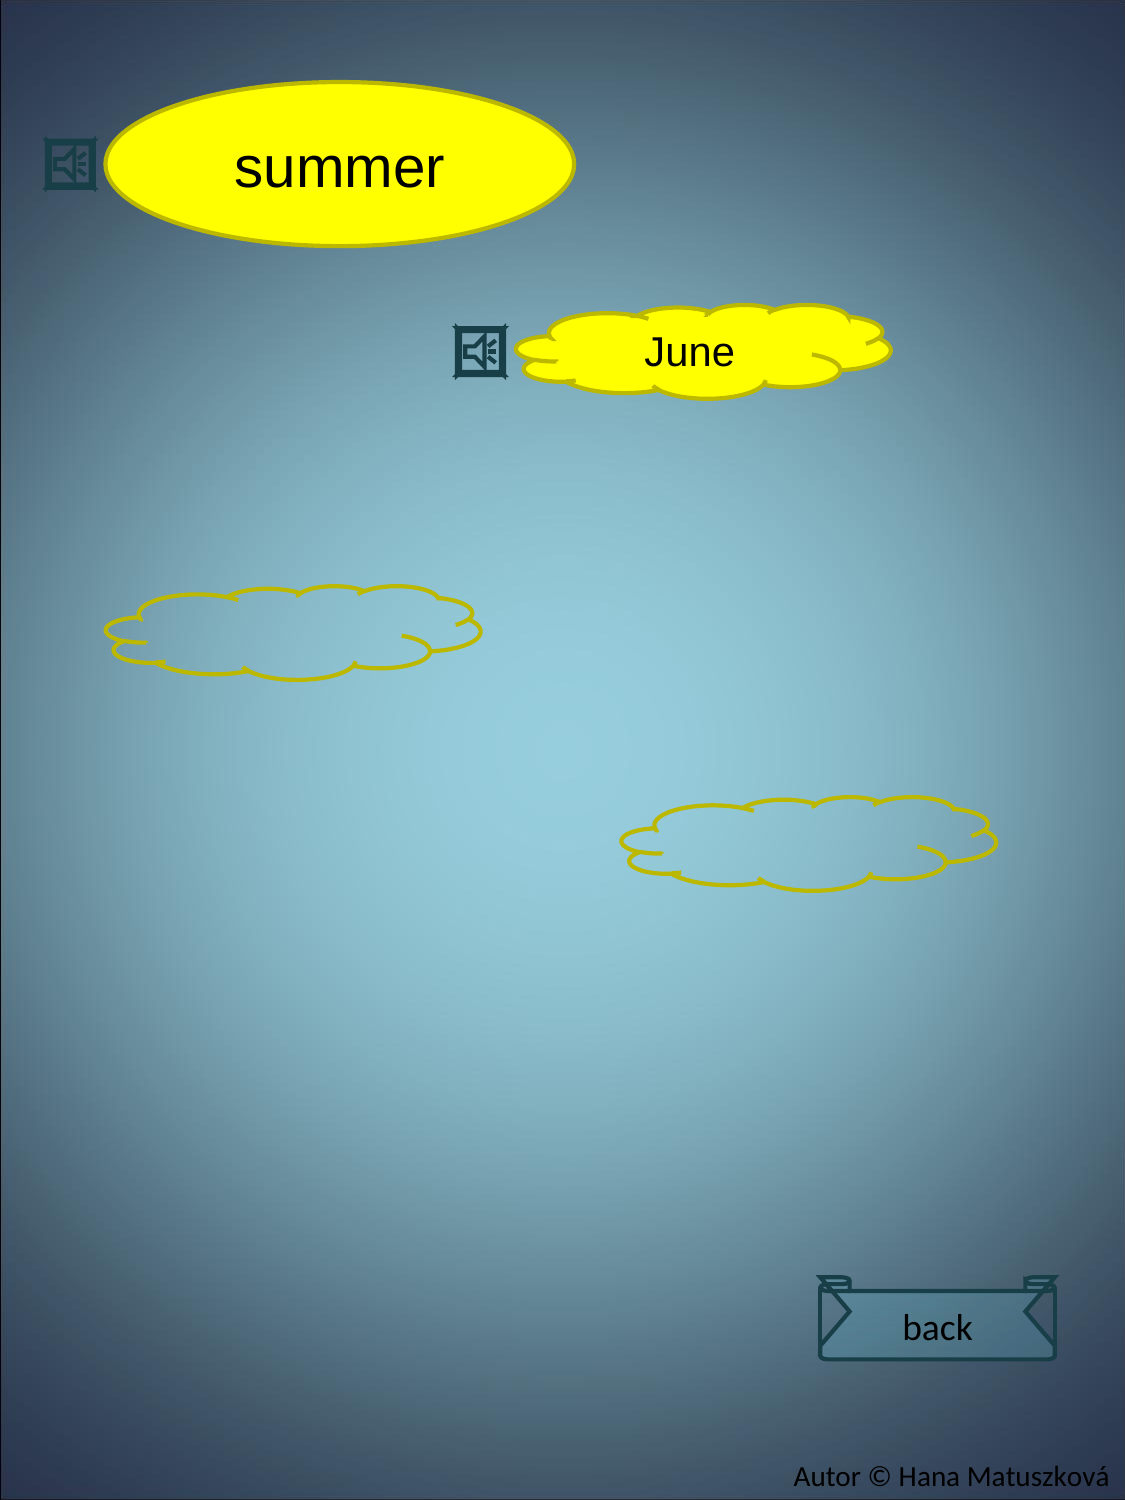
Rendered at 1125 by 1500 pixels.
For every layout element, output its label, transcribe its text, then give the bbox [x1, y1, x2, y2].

picture [0, 0, 1125, 1500]
text_box back [820, 1277, 1055, 1360]
text_box June [515, 304, 891, 399]
text_box summer [105, 82, 575, 247]
text_box Autor © Hana Matuszková [778, 1449, 1125, 1500]
